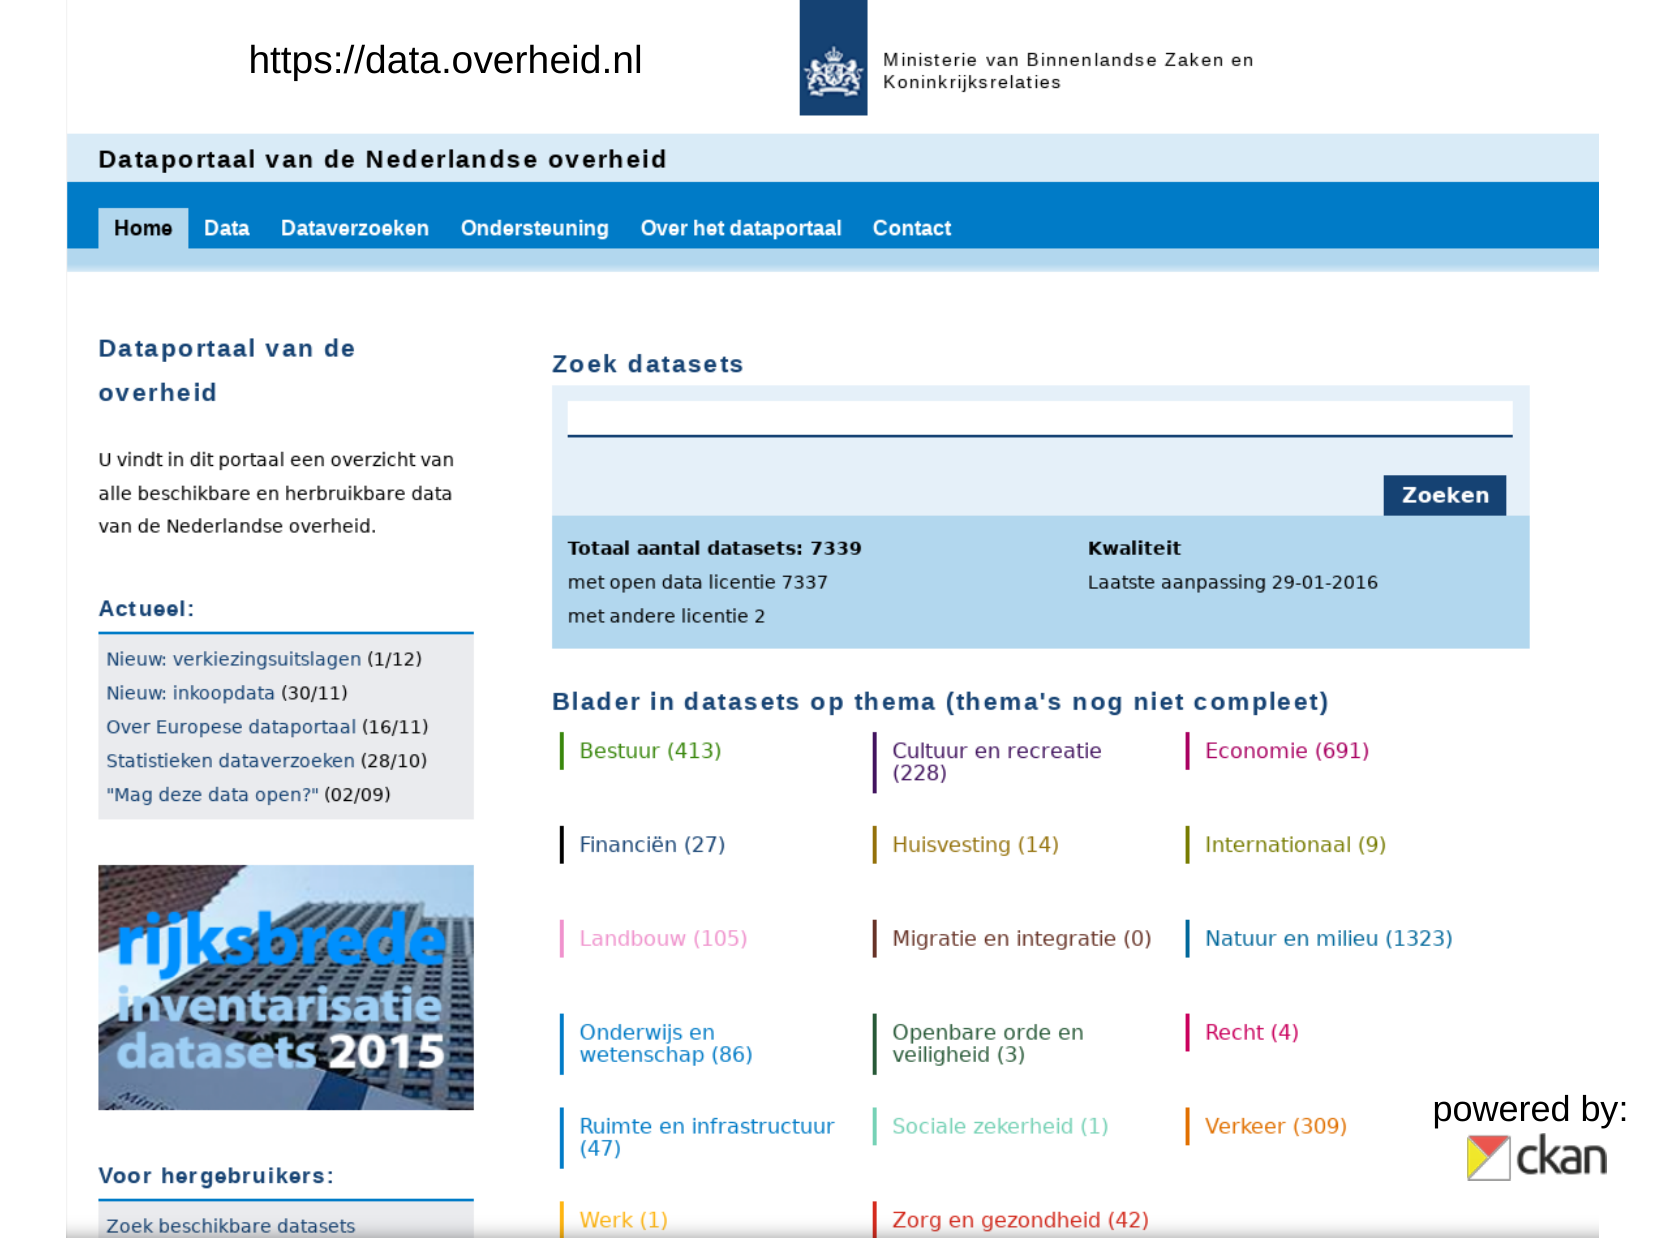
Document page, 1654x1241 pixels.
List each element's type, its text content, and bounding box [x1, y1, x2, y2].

picture [66, 0, 1607, 1238]
text_box https://data.overheid.nl [153, 38, 683, 119]
text_box powered by: [1344, 1089, 1630, 1170]
